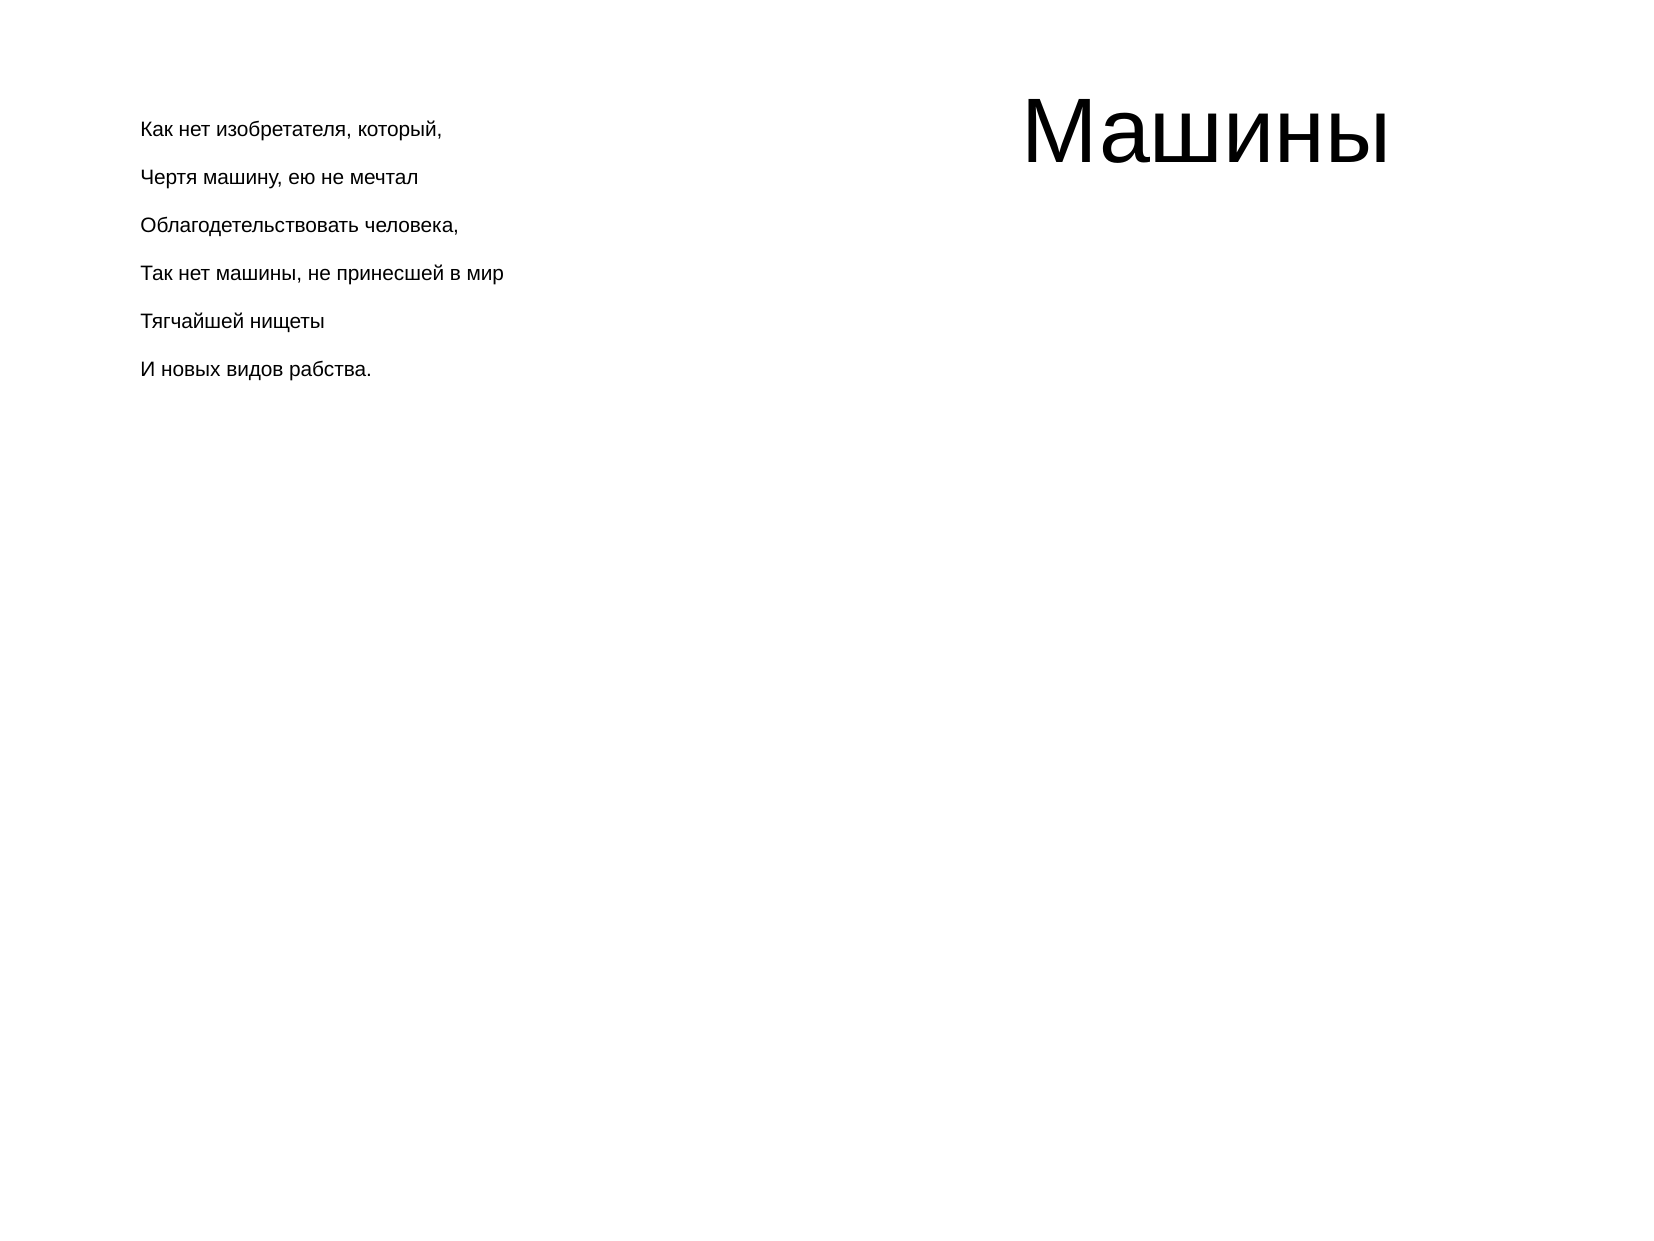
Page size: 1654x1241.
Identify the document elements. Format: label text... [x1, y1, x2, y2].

title Машины [827, 79, 1586, 183]
text_box Как нет изобретателя, который, Чертя машину, ею не мечтал Облагодетельствовать человека, Так нет машины, не принесшей в мир Тягчайшей нищеты И новых видов рабства. [125, 110, 519, 437]
